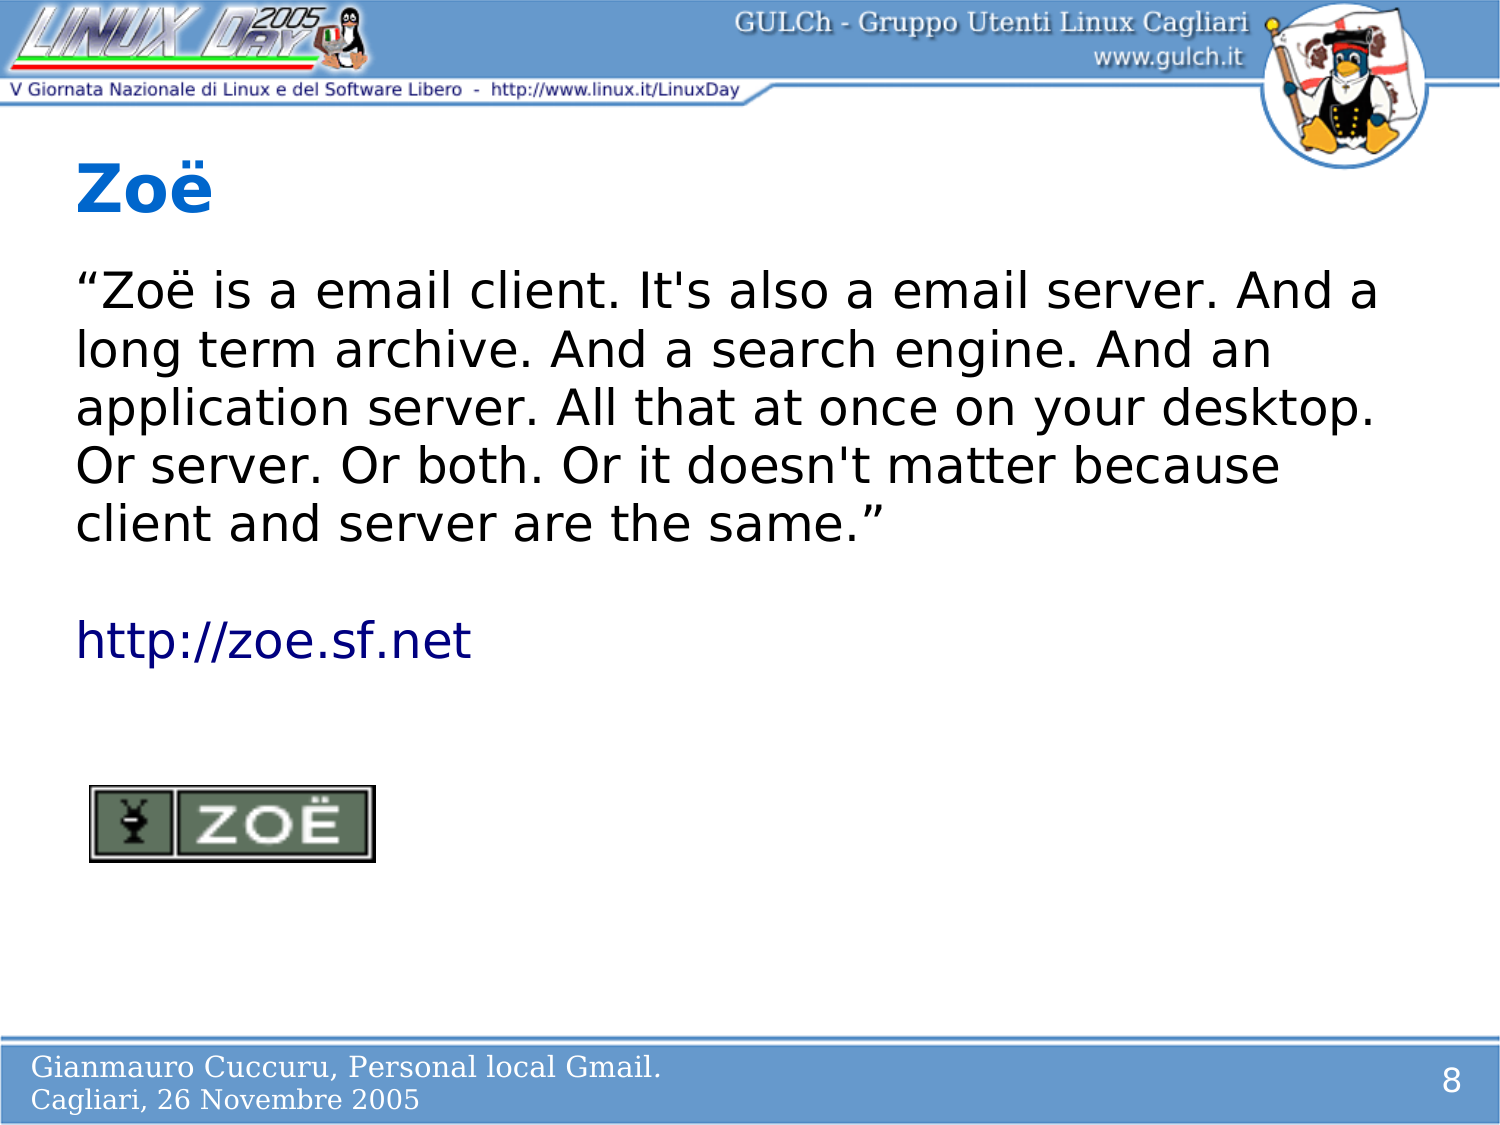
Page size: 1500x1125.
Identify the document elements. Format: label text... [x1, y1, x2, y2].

picture [0, 0, 1500, 1125]
text_box “Zoë is a email client. It's also a email server. And a long term archive. And a search engine. And an application server. All that at once on your desktop. Or server. Or both. Or it doesn't matter because client and server are the same.” http://zoe.sf.net [75, 262, 1426, 1013]
text_box Zoë [75, 149, 215, 228]
